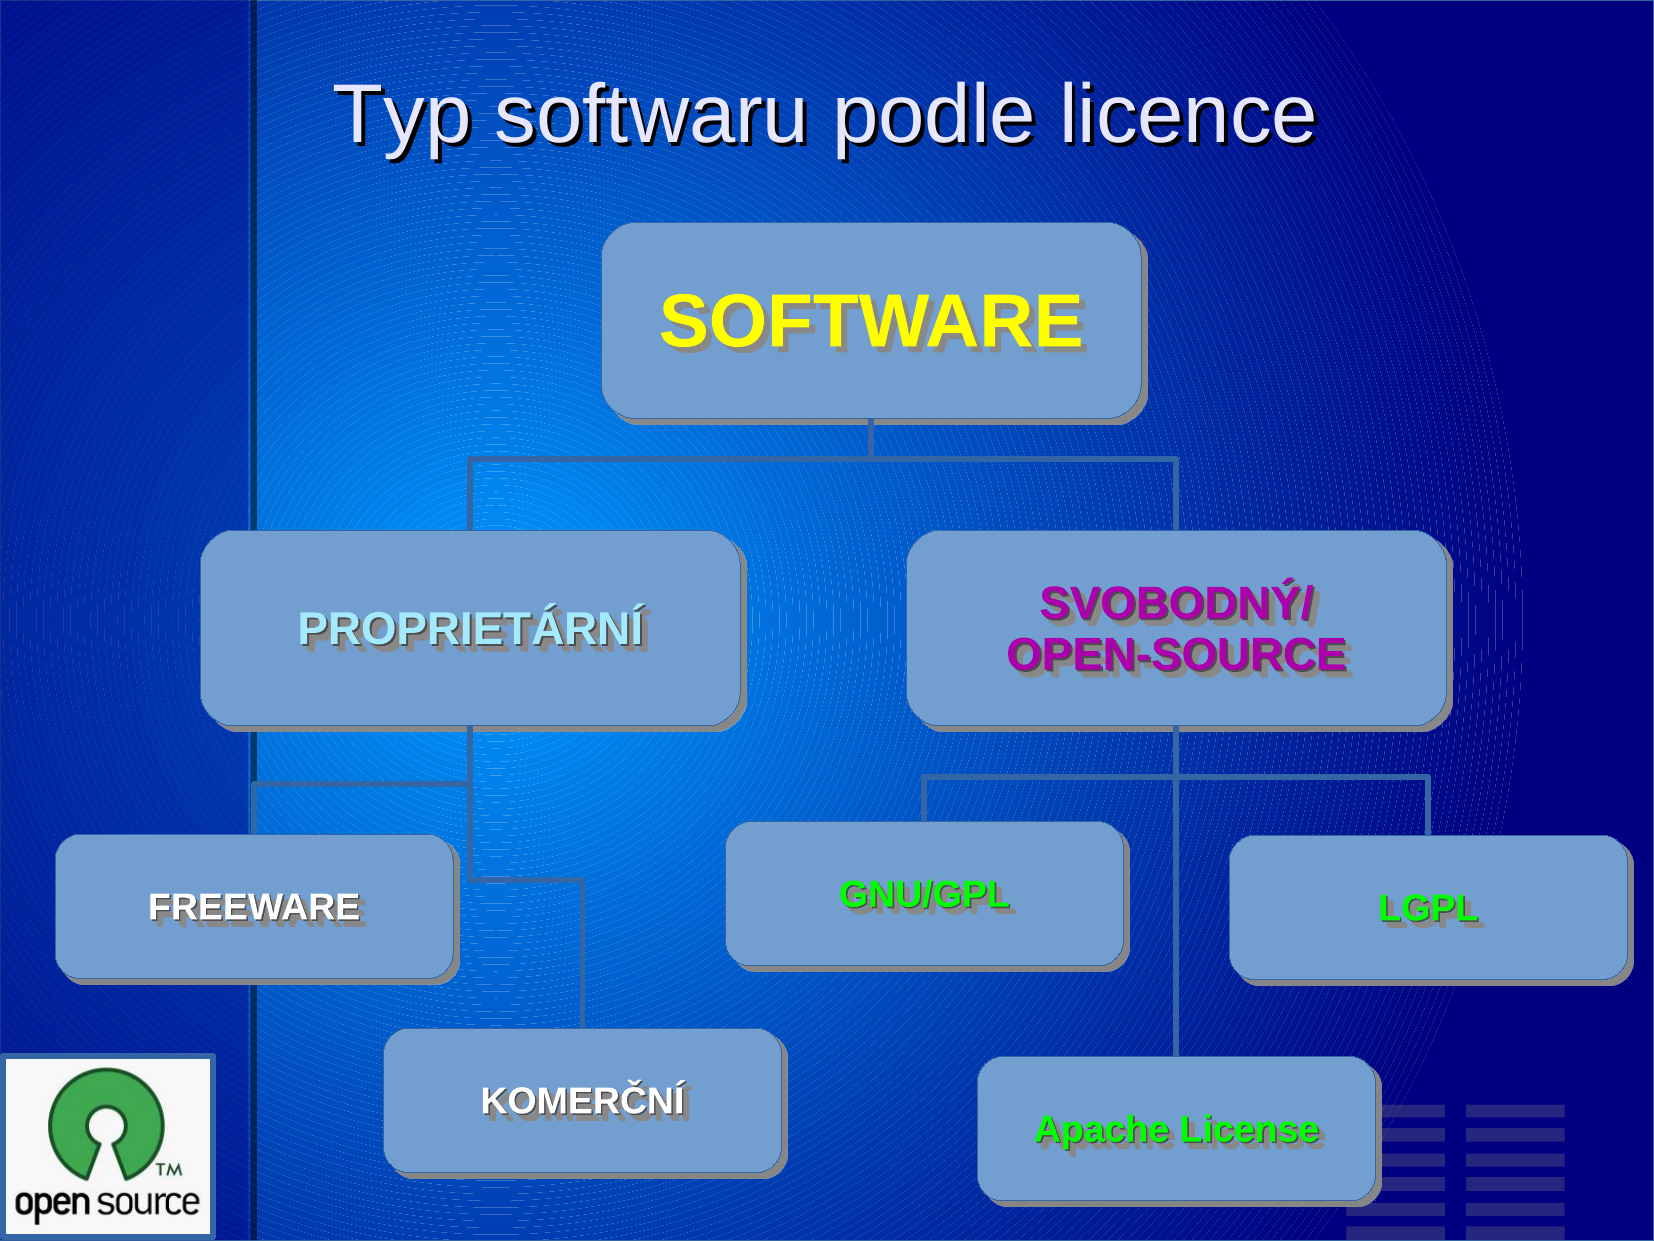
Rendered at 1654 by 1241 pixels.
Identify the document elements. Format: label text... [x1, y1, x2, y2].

text_box [906, 530, 1447, 726]
text_box [383, 1028, 782, 1173]
title Typ softwaru podle licence [119, 51, 1533, 176]
text_box [977, 1056, 1376, 1201]
text_box [1229, 835, 1628, 980]
picture [6, 1059, 210, 1234]
text_box [55, 834, 454, 979]
text_box [725, 821, 1124, 966]
text_box [601, 222, 1142, 419]
text_box [200, 530, 741, 726]
